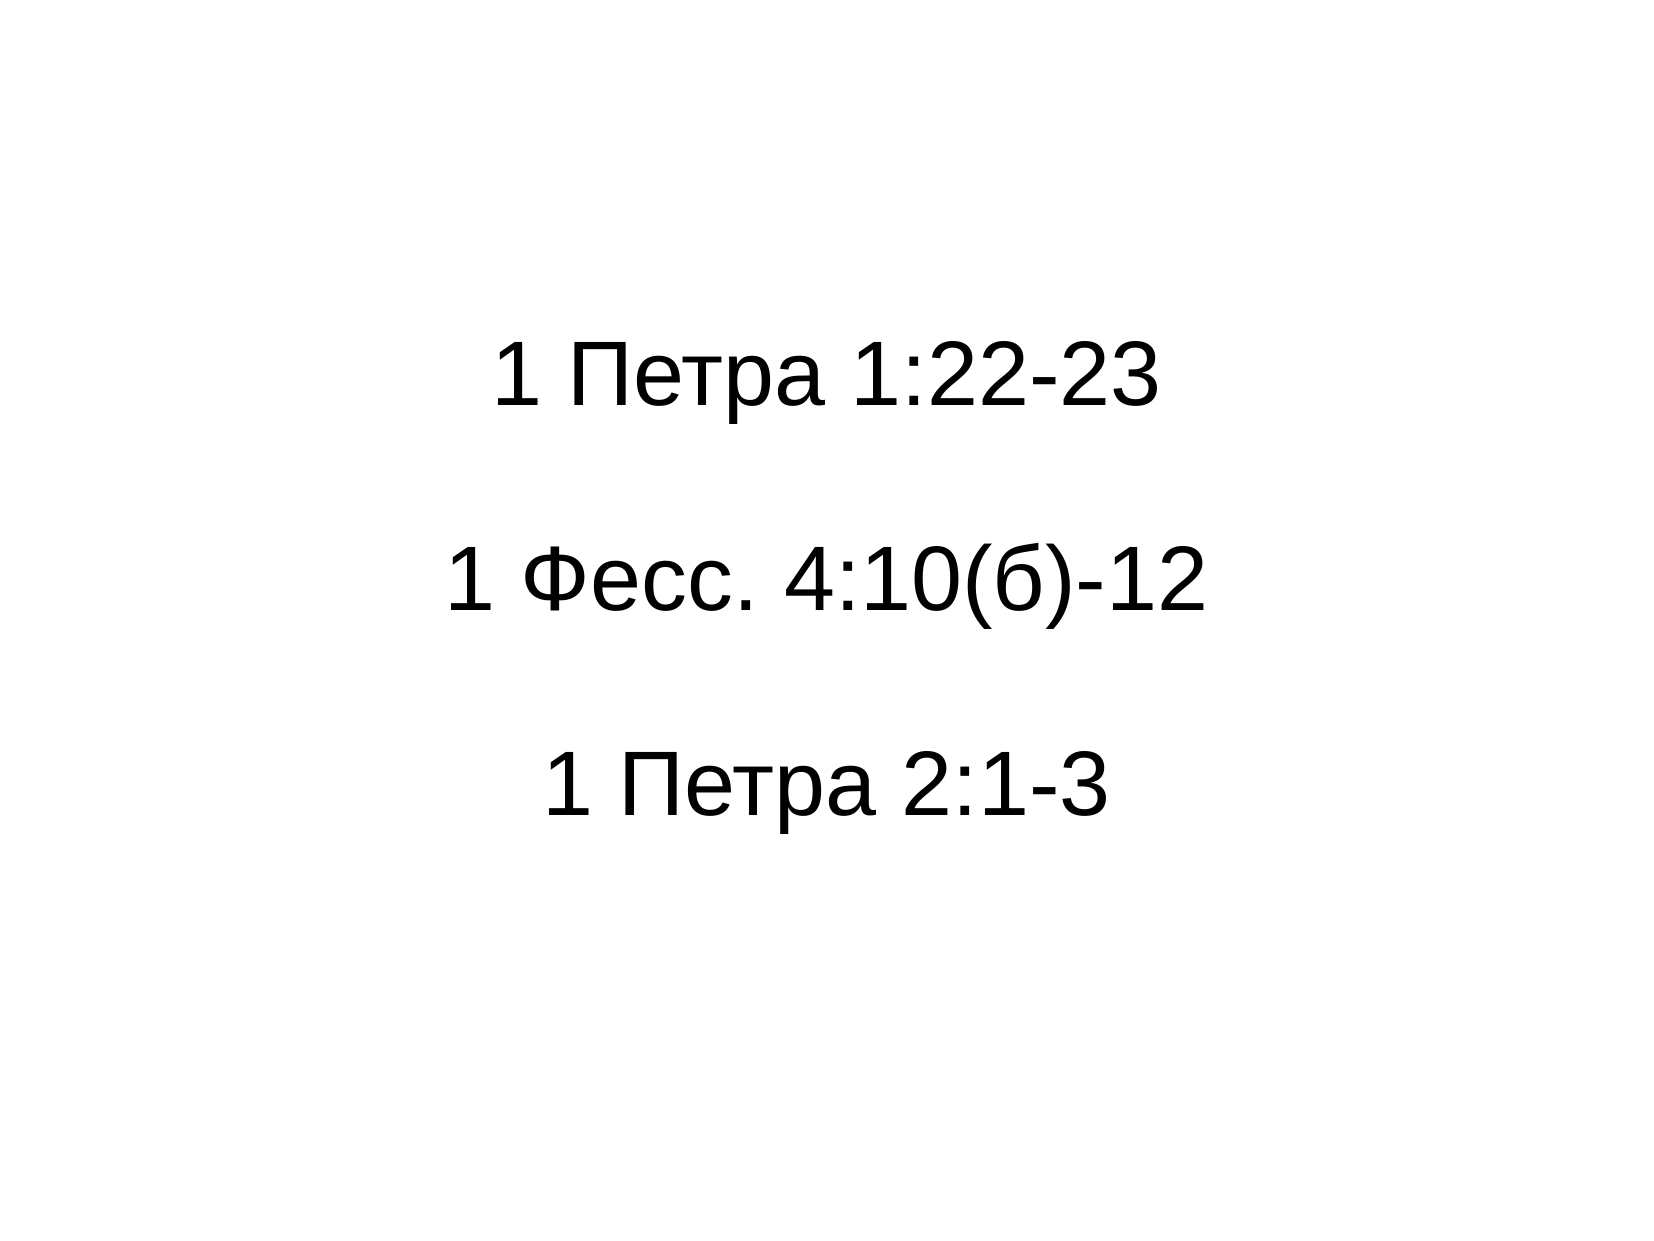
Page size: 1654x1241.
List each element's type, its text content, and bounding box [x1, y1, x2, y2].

subtitle 1 Петра 1:22-23 1 Фесс. 4:10(б)-12 1 Петра 2:1-3 [82, 49, 1571, 1109]
